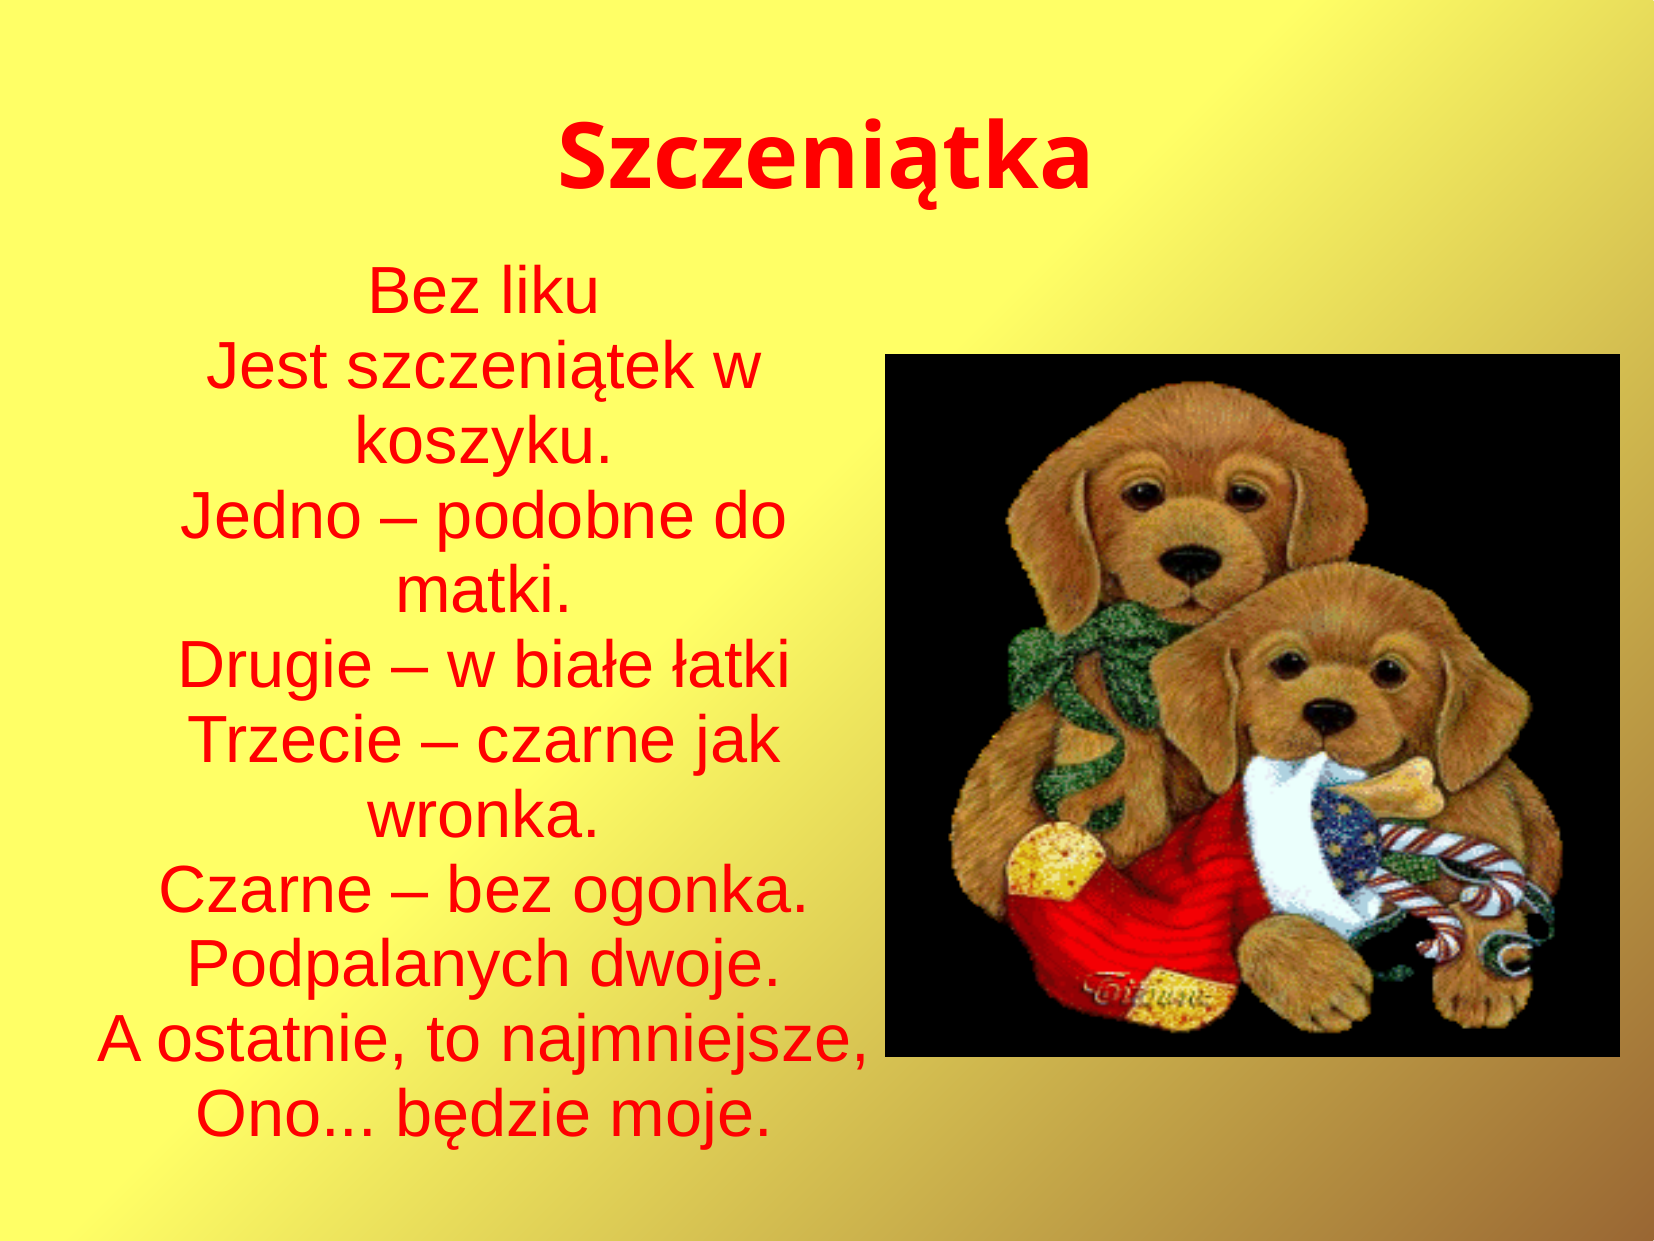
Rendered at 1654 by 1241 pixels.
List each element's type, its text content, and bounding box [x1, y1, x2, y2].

picture [886, 354, 1620, 1057]
subtitle Bez liku Jest szczeniątek w koszyku. Jedno – podobne do matki. Drugie – w białe łatki Trzecie – czarne jak wronka. Czarne – bez ogonka. Podpalanych dwoje. A ostatnie, to najmniejsze, Ono... będzie moje. [82, 253, 886, 1151]
title Szczeniątka [82, 49, 1571, 257]
